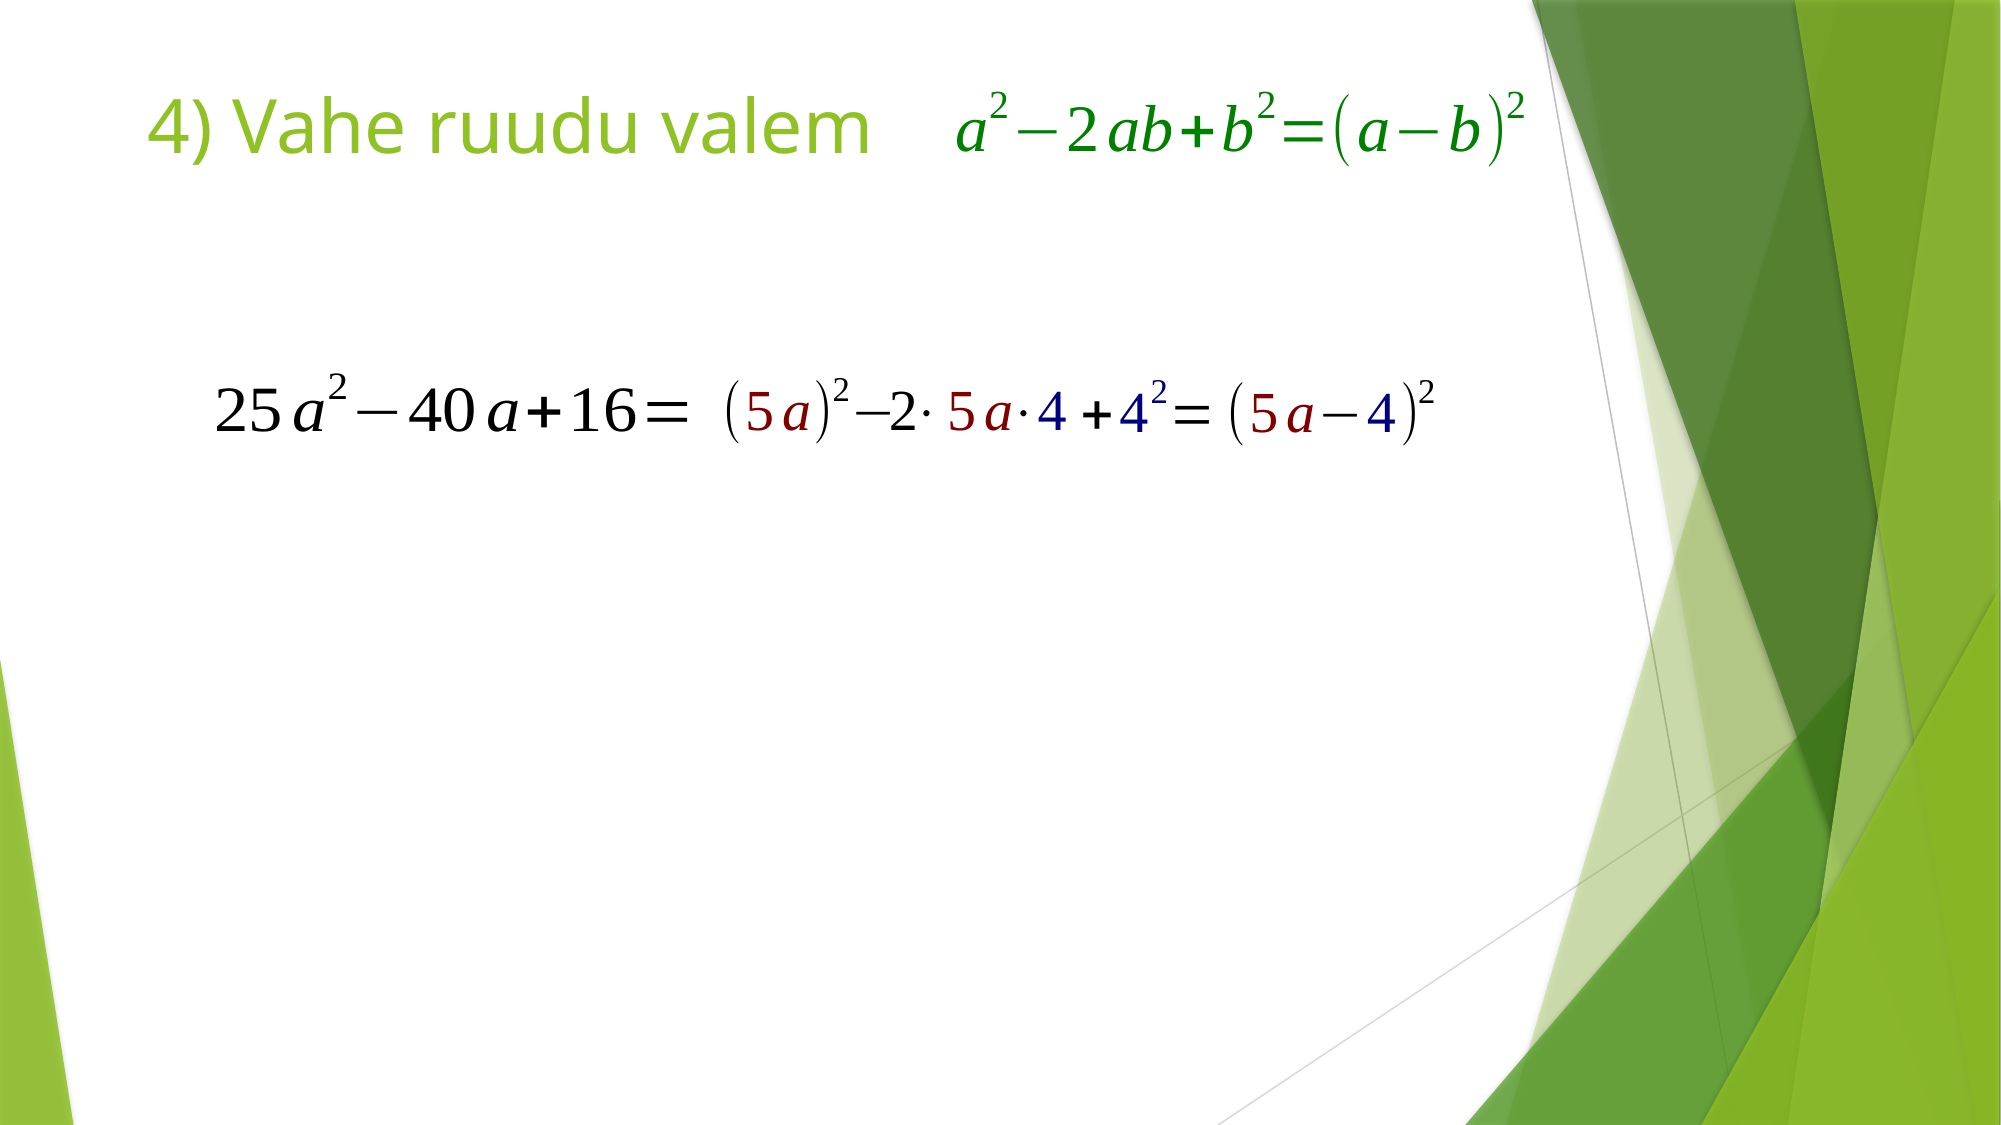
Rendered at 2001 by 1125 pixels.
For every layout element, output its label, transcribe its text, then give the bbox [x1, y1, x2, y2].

chart [206, 364, 704, 446]
chart [717, 370, 1442, 449]
chart [947, 82, 1533, 171]
title 4) Vahe ruudu valem [132, 71, 1540, 286]
